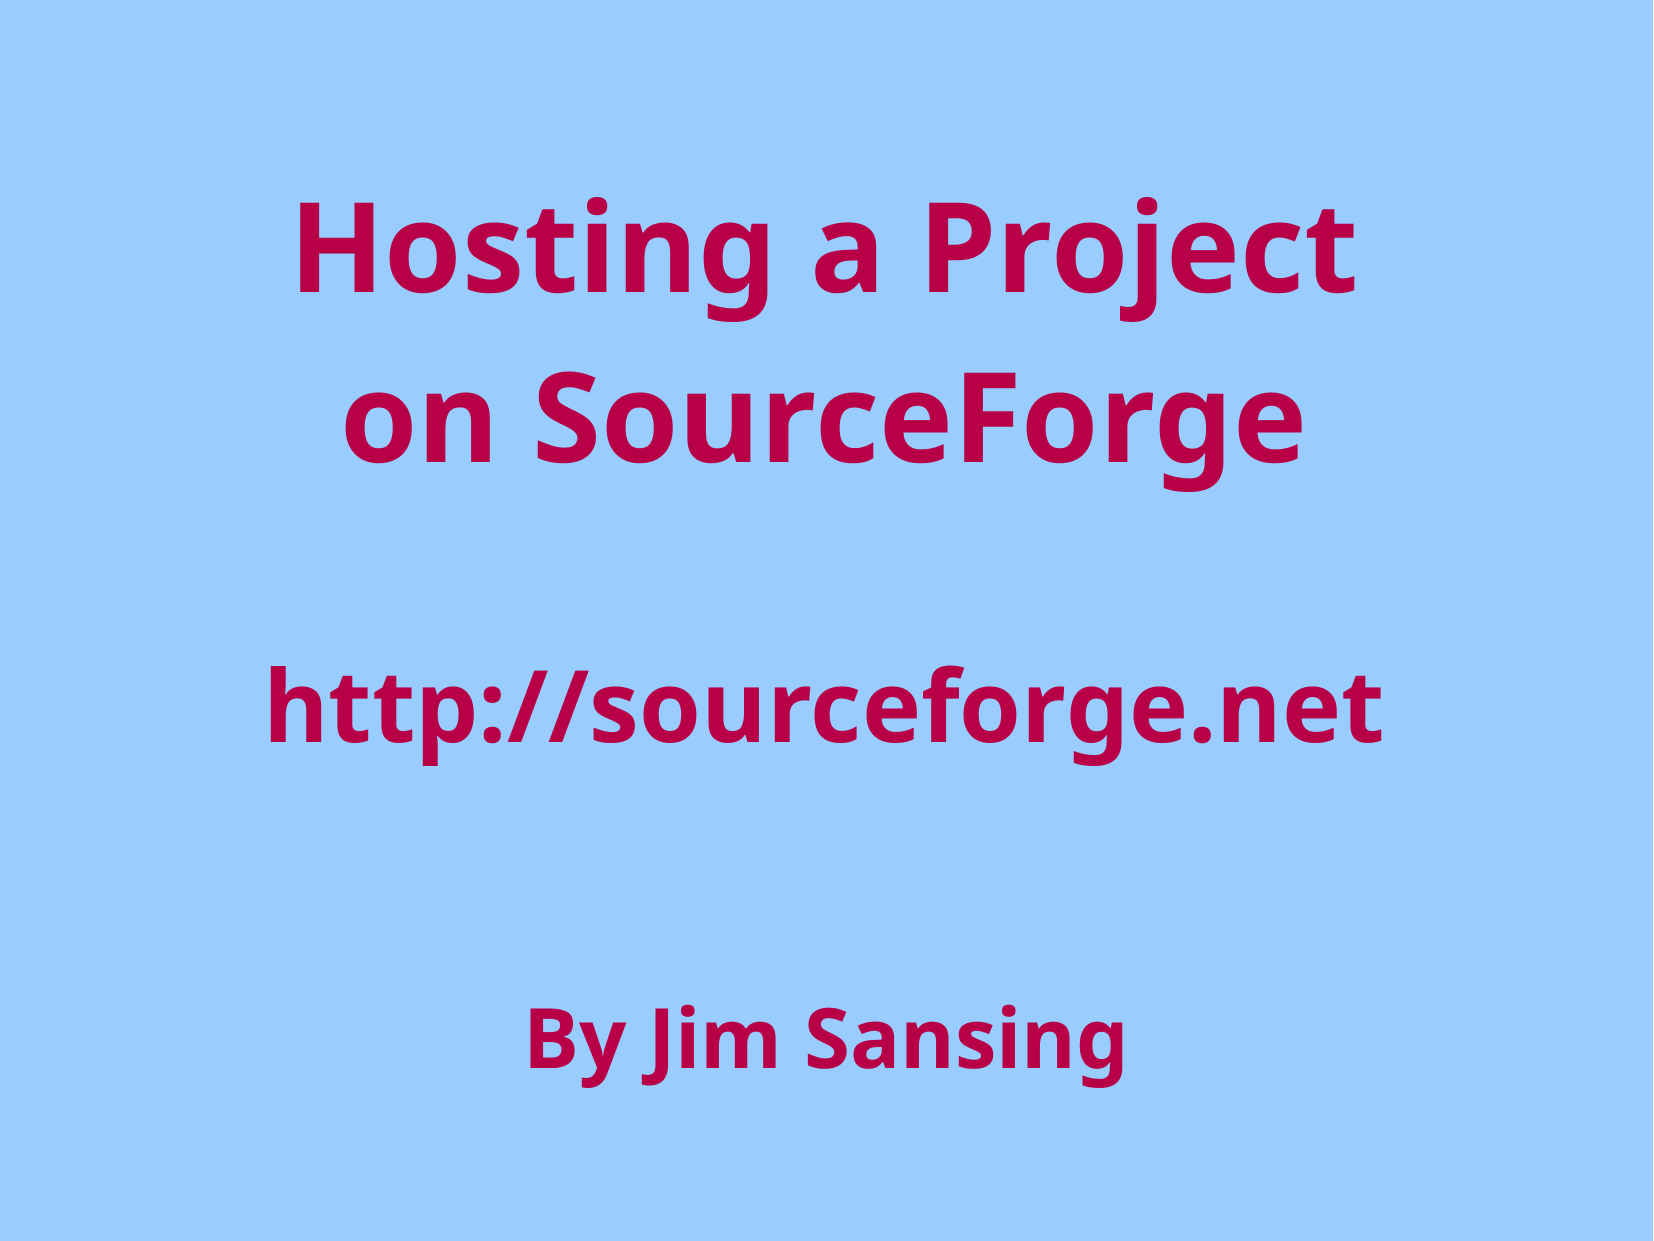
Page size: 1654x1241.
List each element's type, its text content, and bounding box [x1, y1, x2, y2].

text_box By Jim Sansing [475, 972, 1178, 1096]
text_box Hosting a Project on SourceForge http://sourceforge.net [113, 150, 1536, 754]
